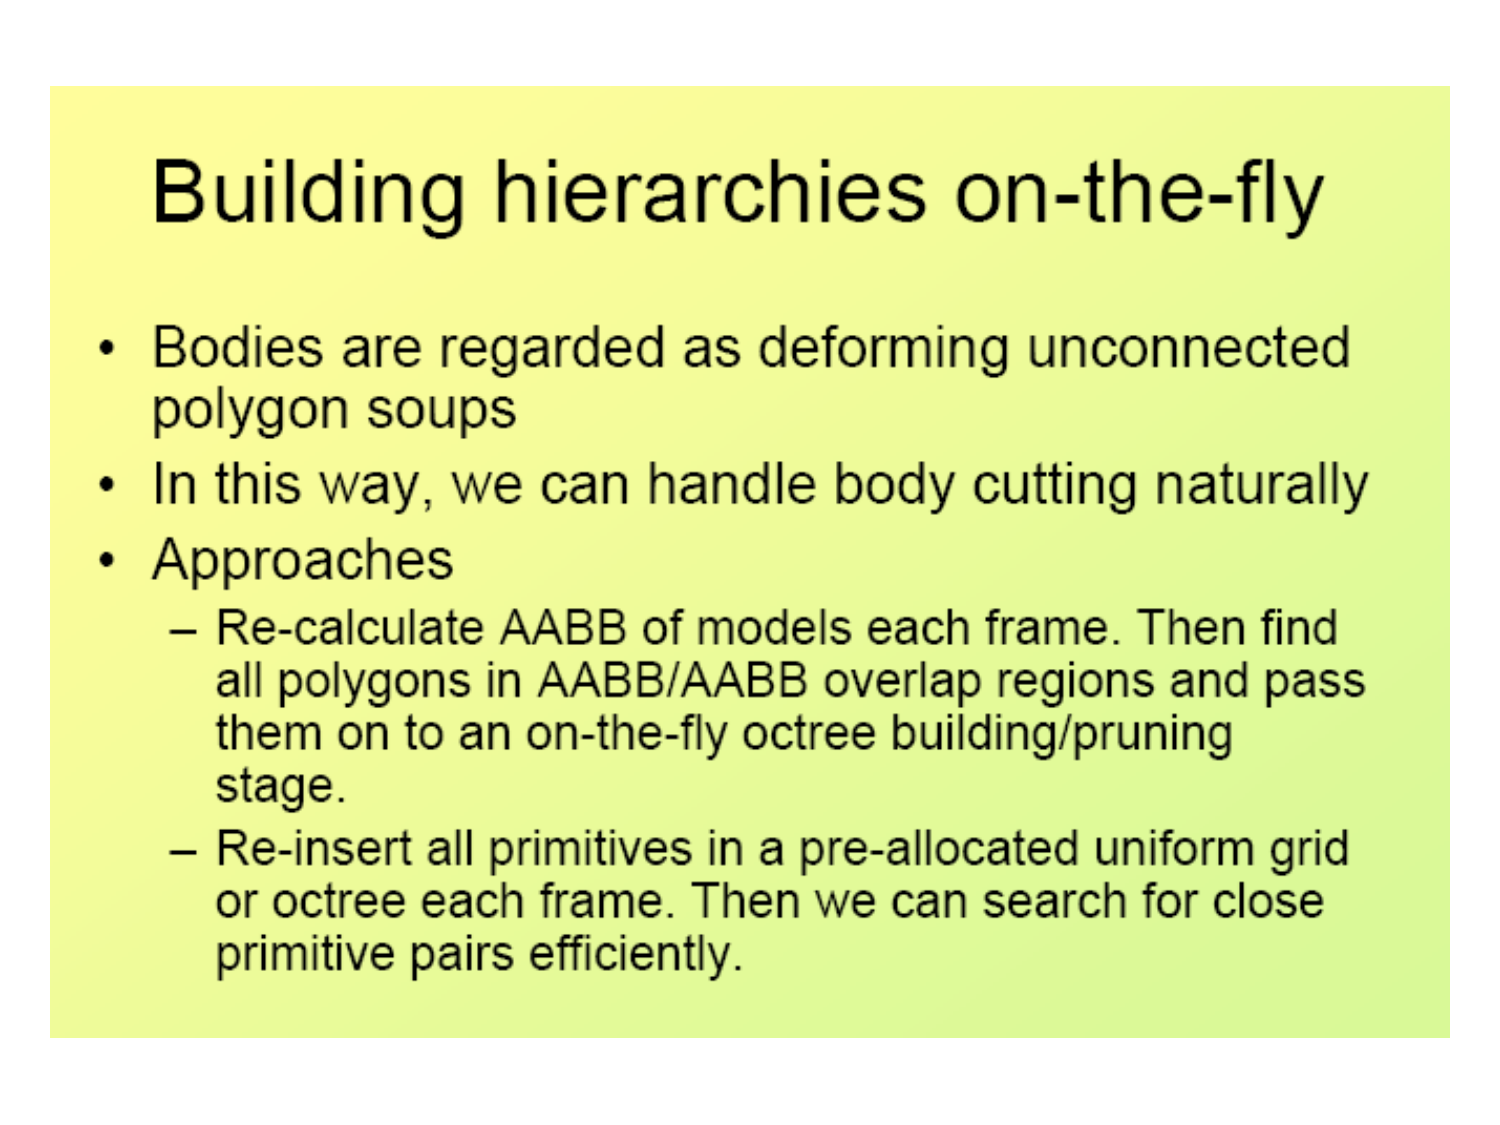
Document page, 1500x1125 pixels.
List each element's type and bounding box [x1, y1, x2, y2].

picture [50, 86, 1450, 1039]
